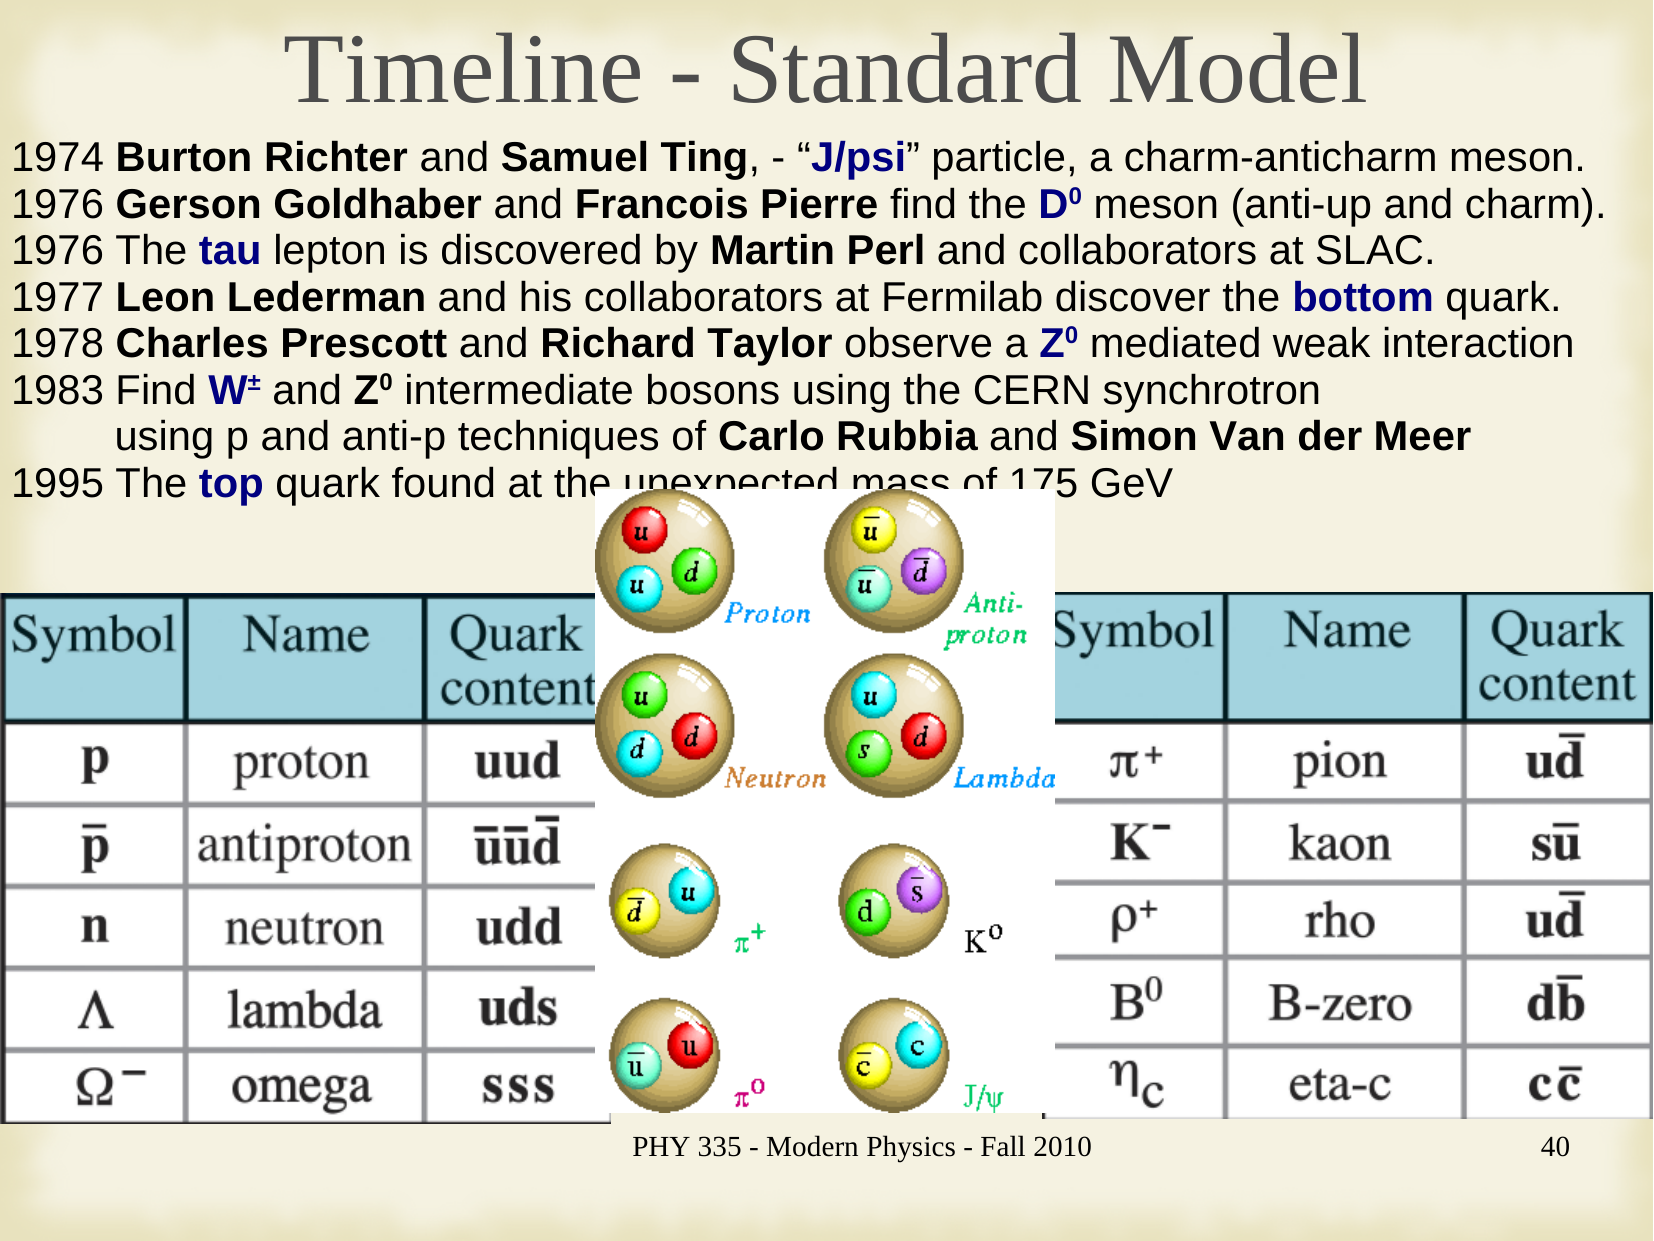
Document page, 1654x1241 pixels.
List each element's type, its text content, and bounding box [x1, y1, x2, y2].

picture [0, 0, 1653, 126]
text_box 1974 Burton Richter and Samuel Ting, - “J/psi” particle, a charm-anticharm meson. 1976 Gerson Goldhaber and Francois Pierre find the D0 meson (anti-up and charm). 1976 The tau lepton is discovered by Martin Perl and collaborators at SLAC. 1977 Leon Lederman and his collaborators at Fermilab discover the bottom quark. 1978 Charles Prescott and Richard Taylor observe a Z0 mediated weak interaction 1983 Find W± and Z0 intermediate bosons using the CERN synchrotron using p and anti-p techniques of Carlo Rubbia and Simon Van der Meer 1995 The top quark found at the unexpected mass of 175 GeV [0, 126, 1653, 541]
title Timeline - Standard Model [82, 3, 1571, 135]
picture [0, 489, 1653, 1241]
